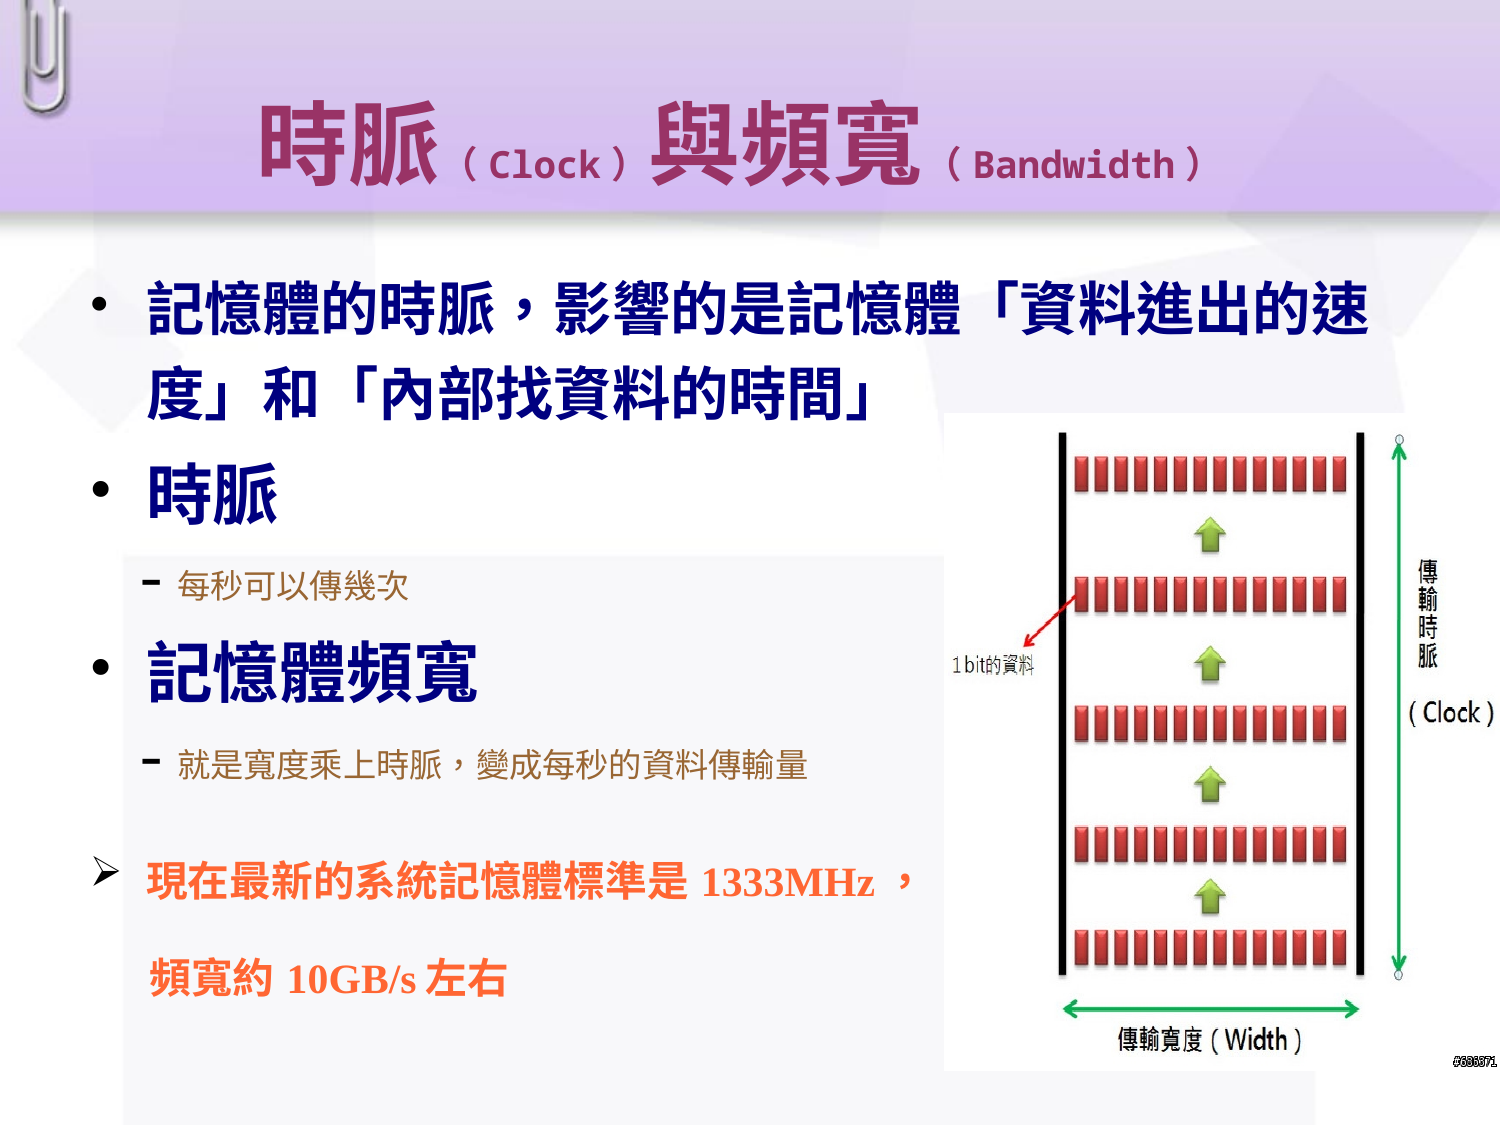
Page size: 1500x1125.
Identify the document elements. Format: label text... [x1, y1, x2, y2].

list 記憶體的時脈，影響的是記憶體「資料進出的速度」和「內部找資料的時間」 時脈 -每秒可以傳幾次 記憶體頻寬 -就是寬度乘上時脈，變成每秒的資料傳輸量 現在最新的系統記憶體標準是1333MHz， 頻寬約10GB/s左右 [75, 262, 1426, 1006]
picture [0, 0, 1500, 1125]
title 時脈（Clock）與頻寬（Bandwidth） [75, 45, 1426, 233]
